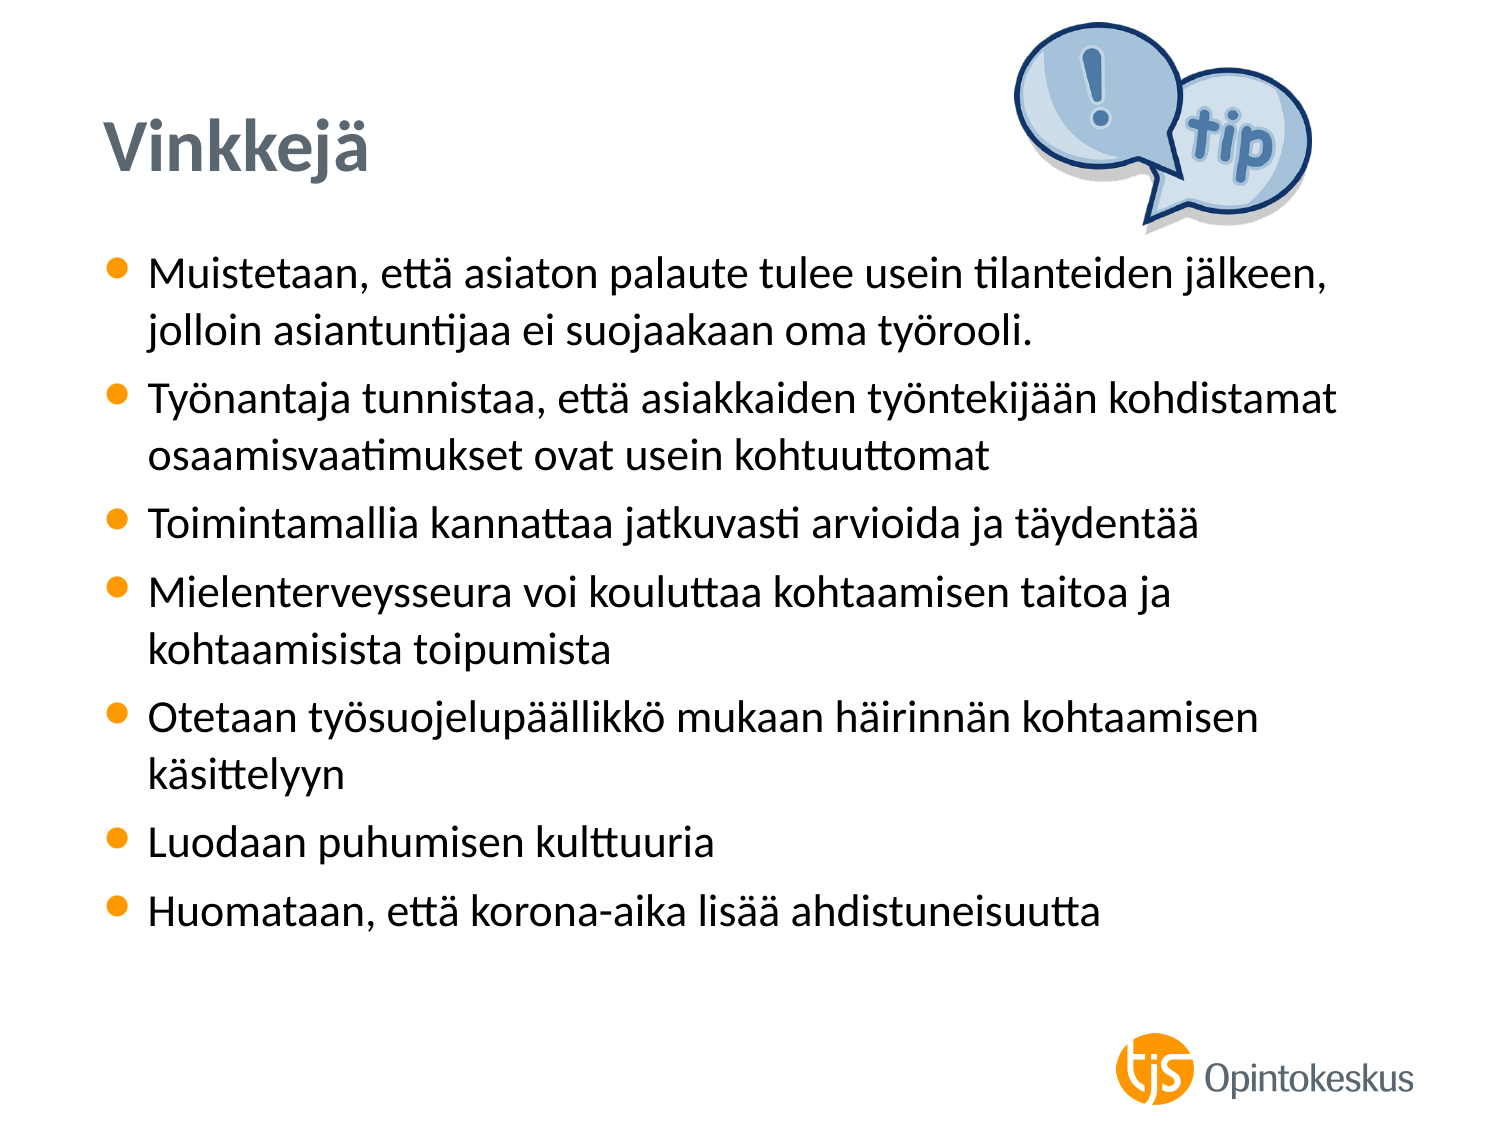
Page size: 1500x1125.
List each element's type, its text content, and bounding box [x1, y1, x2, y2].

list Muistetaan, että asiaton palaute tulee usein tilanteiden jälkeen, jolloin asiantuntijaa ei suojaakaan oma työrooli. Työnantaja tunnistaa, että asiakkaiden työntekijään kohdistamat osaamisvaatimukset ovat usein kohtuuttomat Toimintamallia kannattaa jatkuvasti arvioida ja täydentää Mielenterveysseura voi kouluttaa kohtaamisen taitoa ja kohtaamisista toipumista Otetaan työsuojelupäällikkö mukaan häirinnän kohtaamisen käsittelyyn Luodaan puhumisen kulttuuria Huomataan, että korona-aika lisää ahdistuneisuutta [88, 234, 1412, 1004]
picture [1014, 22, 1312, 235]
picture [1116, 1033, 1413, 1105]
title Vinkkejä [88, 88, 508, 266]
